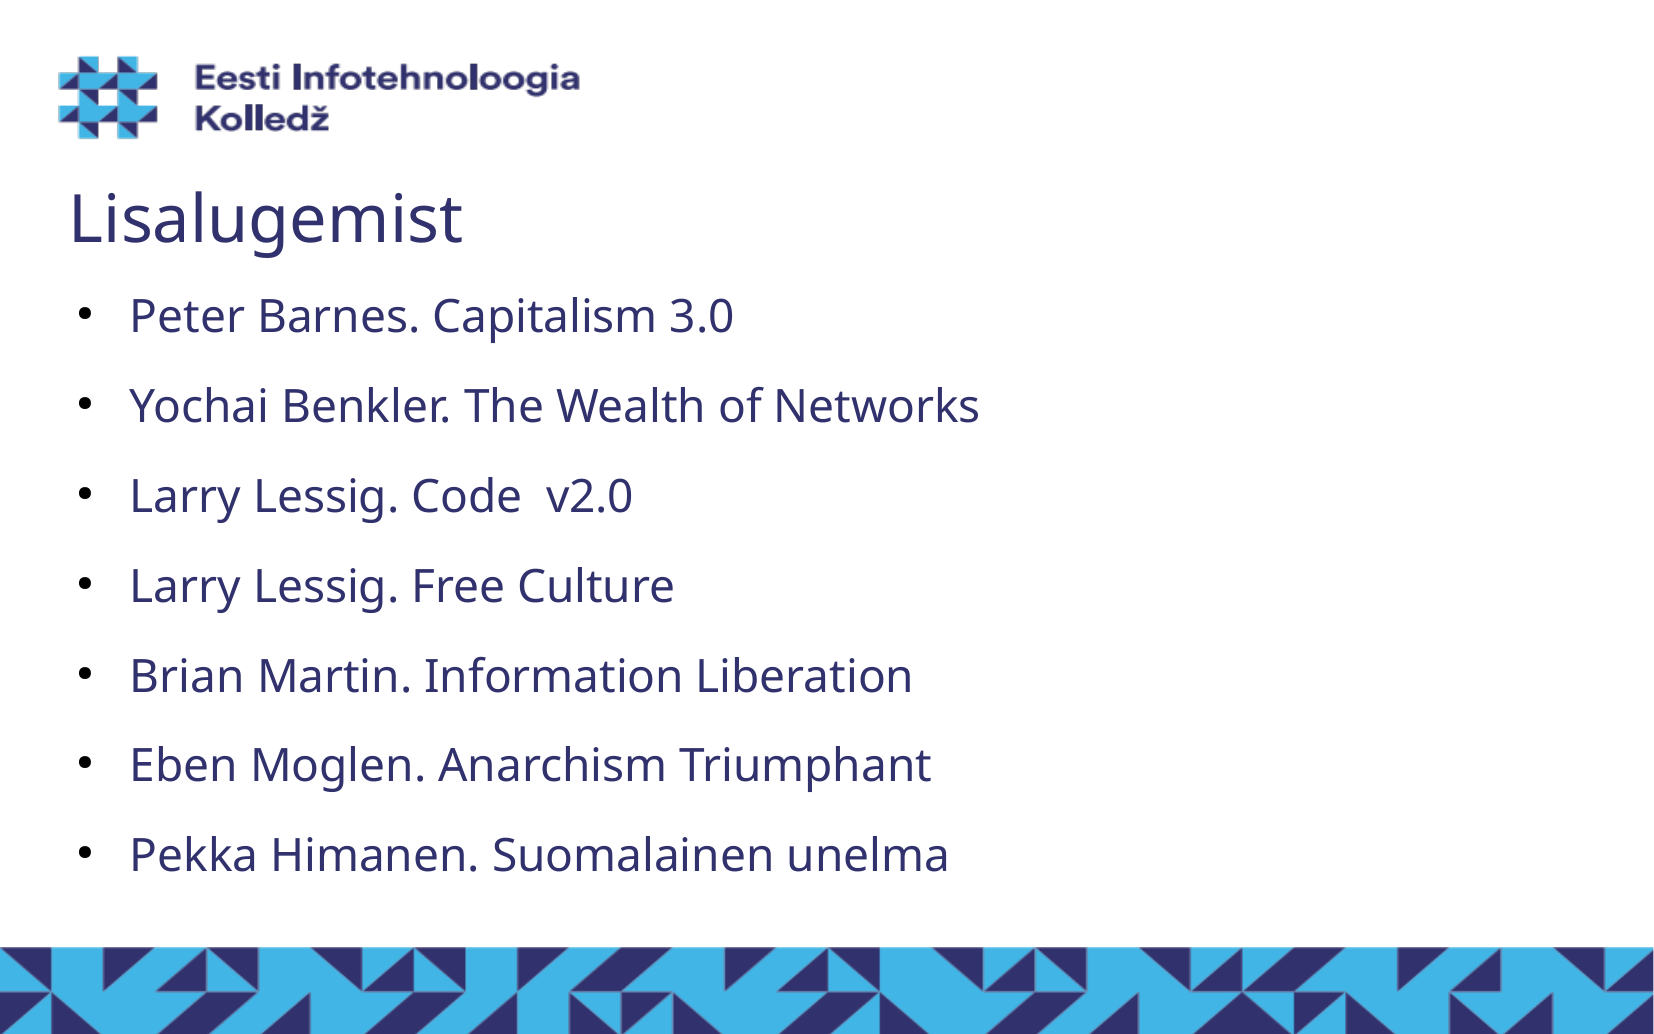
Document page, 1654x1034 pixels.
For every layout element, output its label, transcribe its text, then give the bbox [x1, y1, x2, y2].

list Peter Barnes. Capitalism 3.0 Yochai Benkler. The Wealth of Networks Larry Lessig. Code v2.0 Larry Lessig. Free Culture Brian Martin. Information Liberation Eben Moglen. Anarchism Triumphant Pekka Himanen. Suomalainen unelma [59, 283, 1595, 936]
title Lisalugemist [68, 147, 1536, 283]
